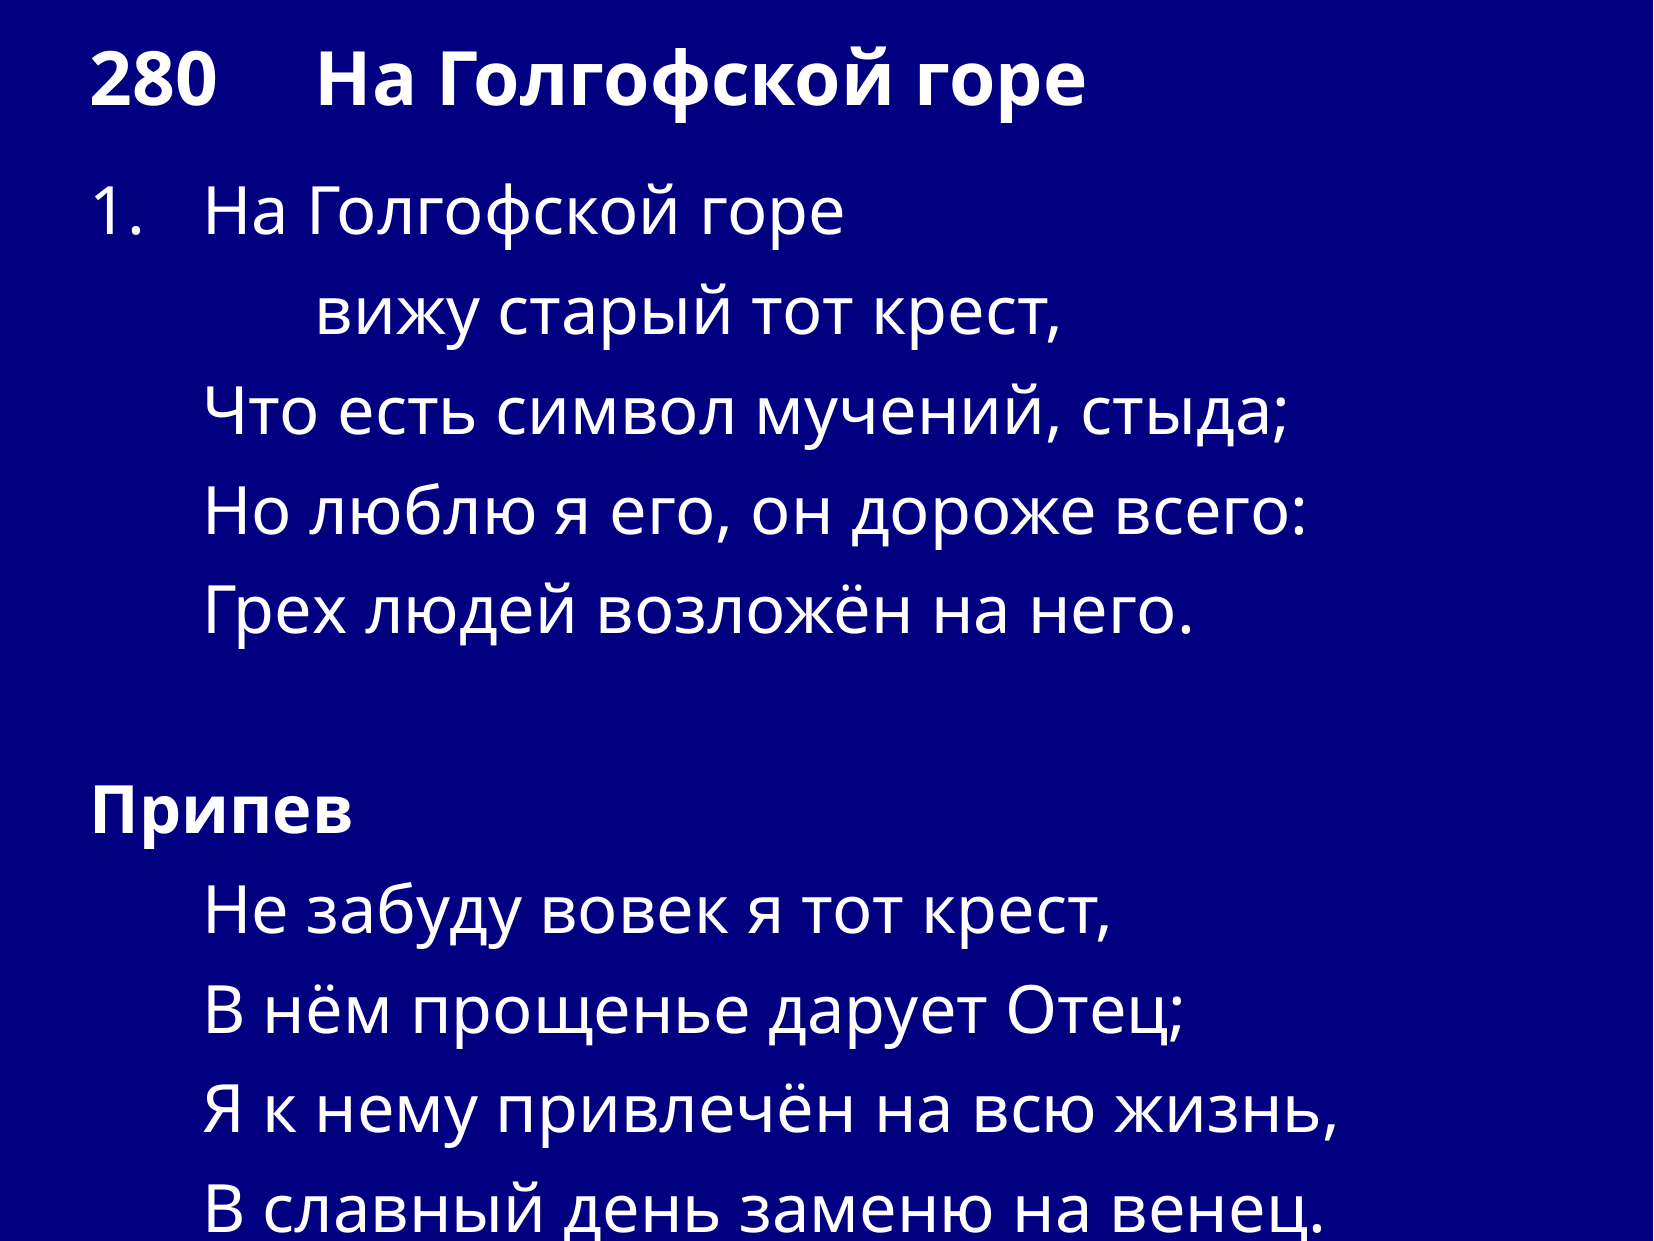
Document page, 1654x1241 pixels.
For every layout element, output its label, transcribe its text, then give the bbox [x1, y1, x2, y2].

text_box 280 На Голгофской горе [75, 18, 1576, 131]
text_box 1. На Голгофской горе вижу старый тот крест, Что есть символ мучений, стыда; Но люблю я его, он дороже всего: Грех людей возложён на него. Припев Не забуду вовек я тот крест, В нём прощенье дарует Отец; Я к нему привлечён на всю жизнь, В славный день заменю на венец. [75, 131, 1576, 1163]
